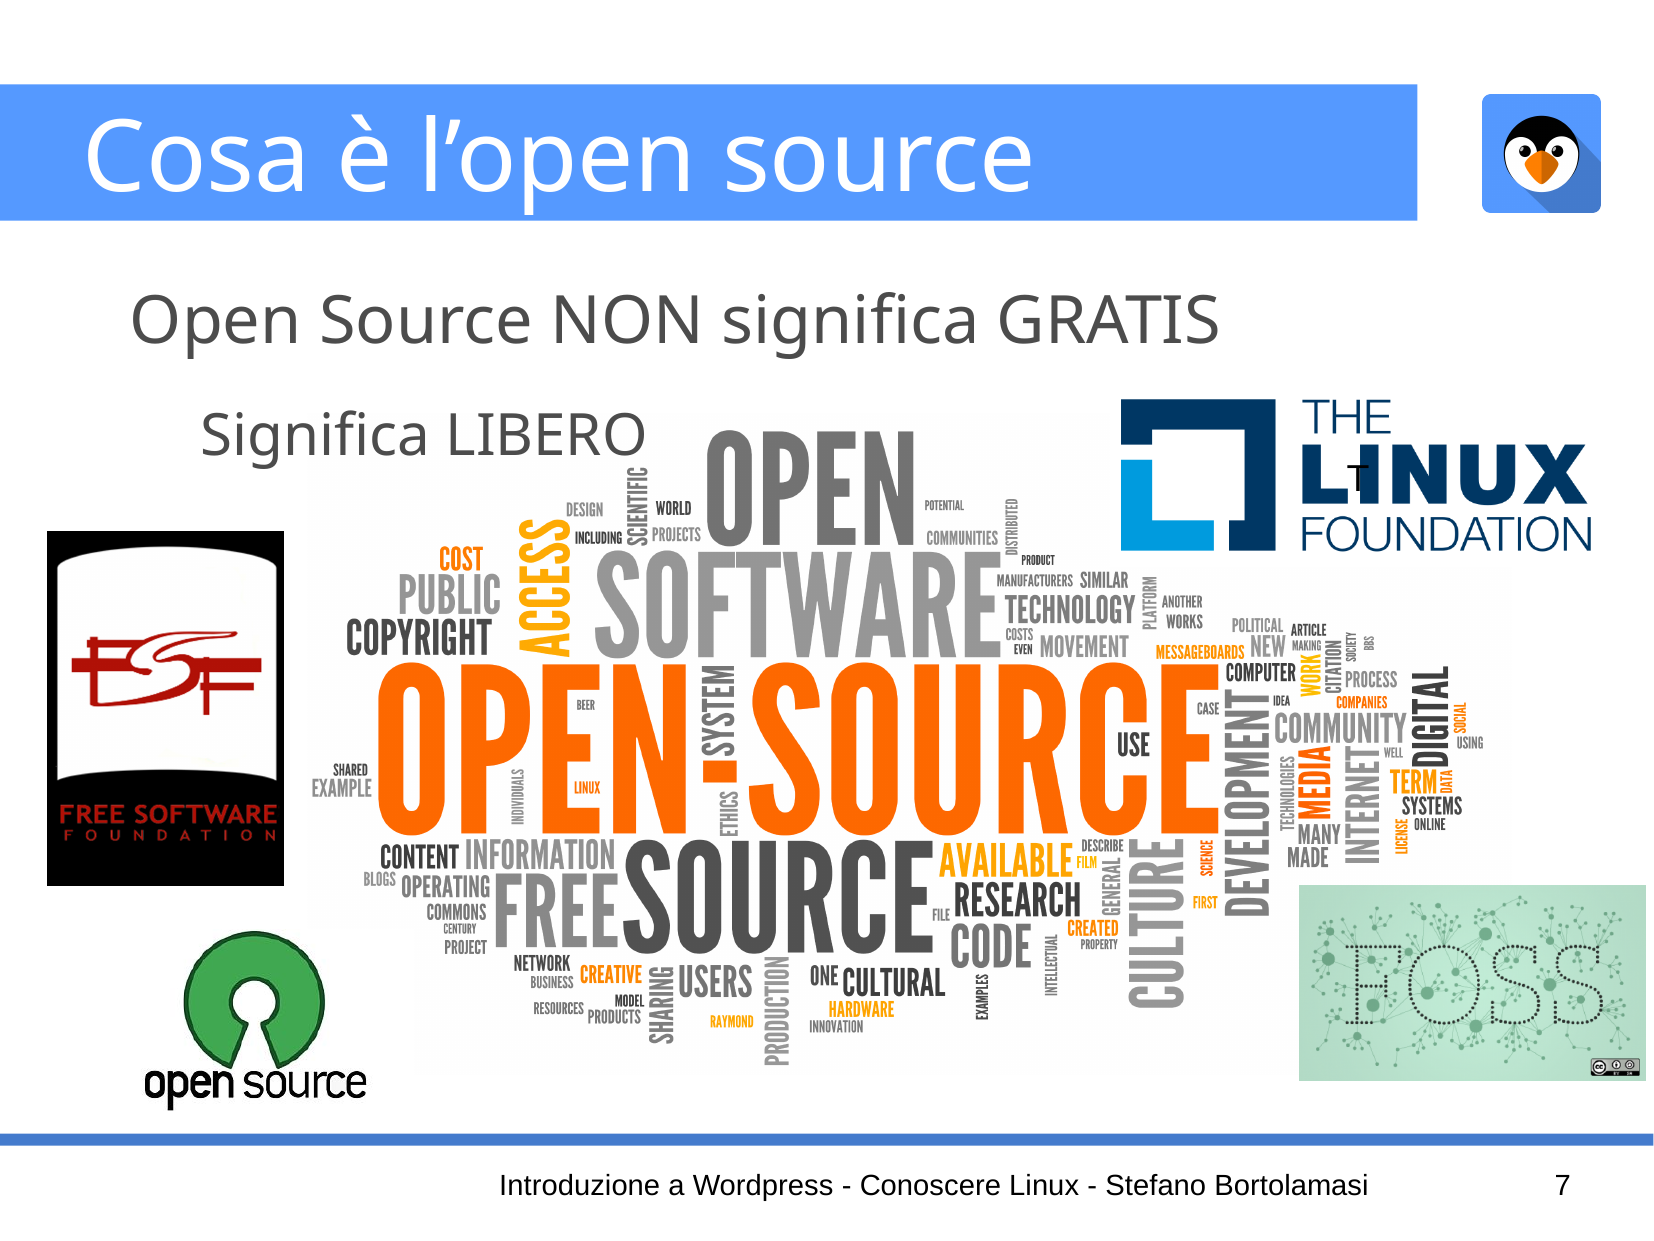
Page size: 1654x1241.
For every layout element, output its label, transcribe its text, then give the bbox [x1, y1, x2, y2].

list Open Source NON significa GRATIS Significa LIBERO [59, 272, 1515, 992]
picture [1110, 390, 1607, 567]
picture [97, 885, 1646, 1111]
title Cosa è l’open source [0, 91, 1418, 214]
picture [47, 531, 284, 886]
picture [1482, 94, 1601, 213]
